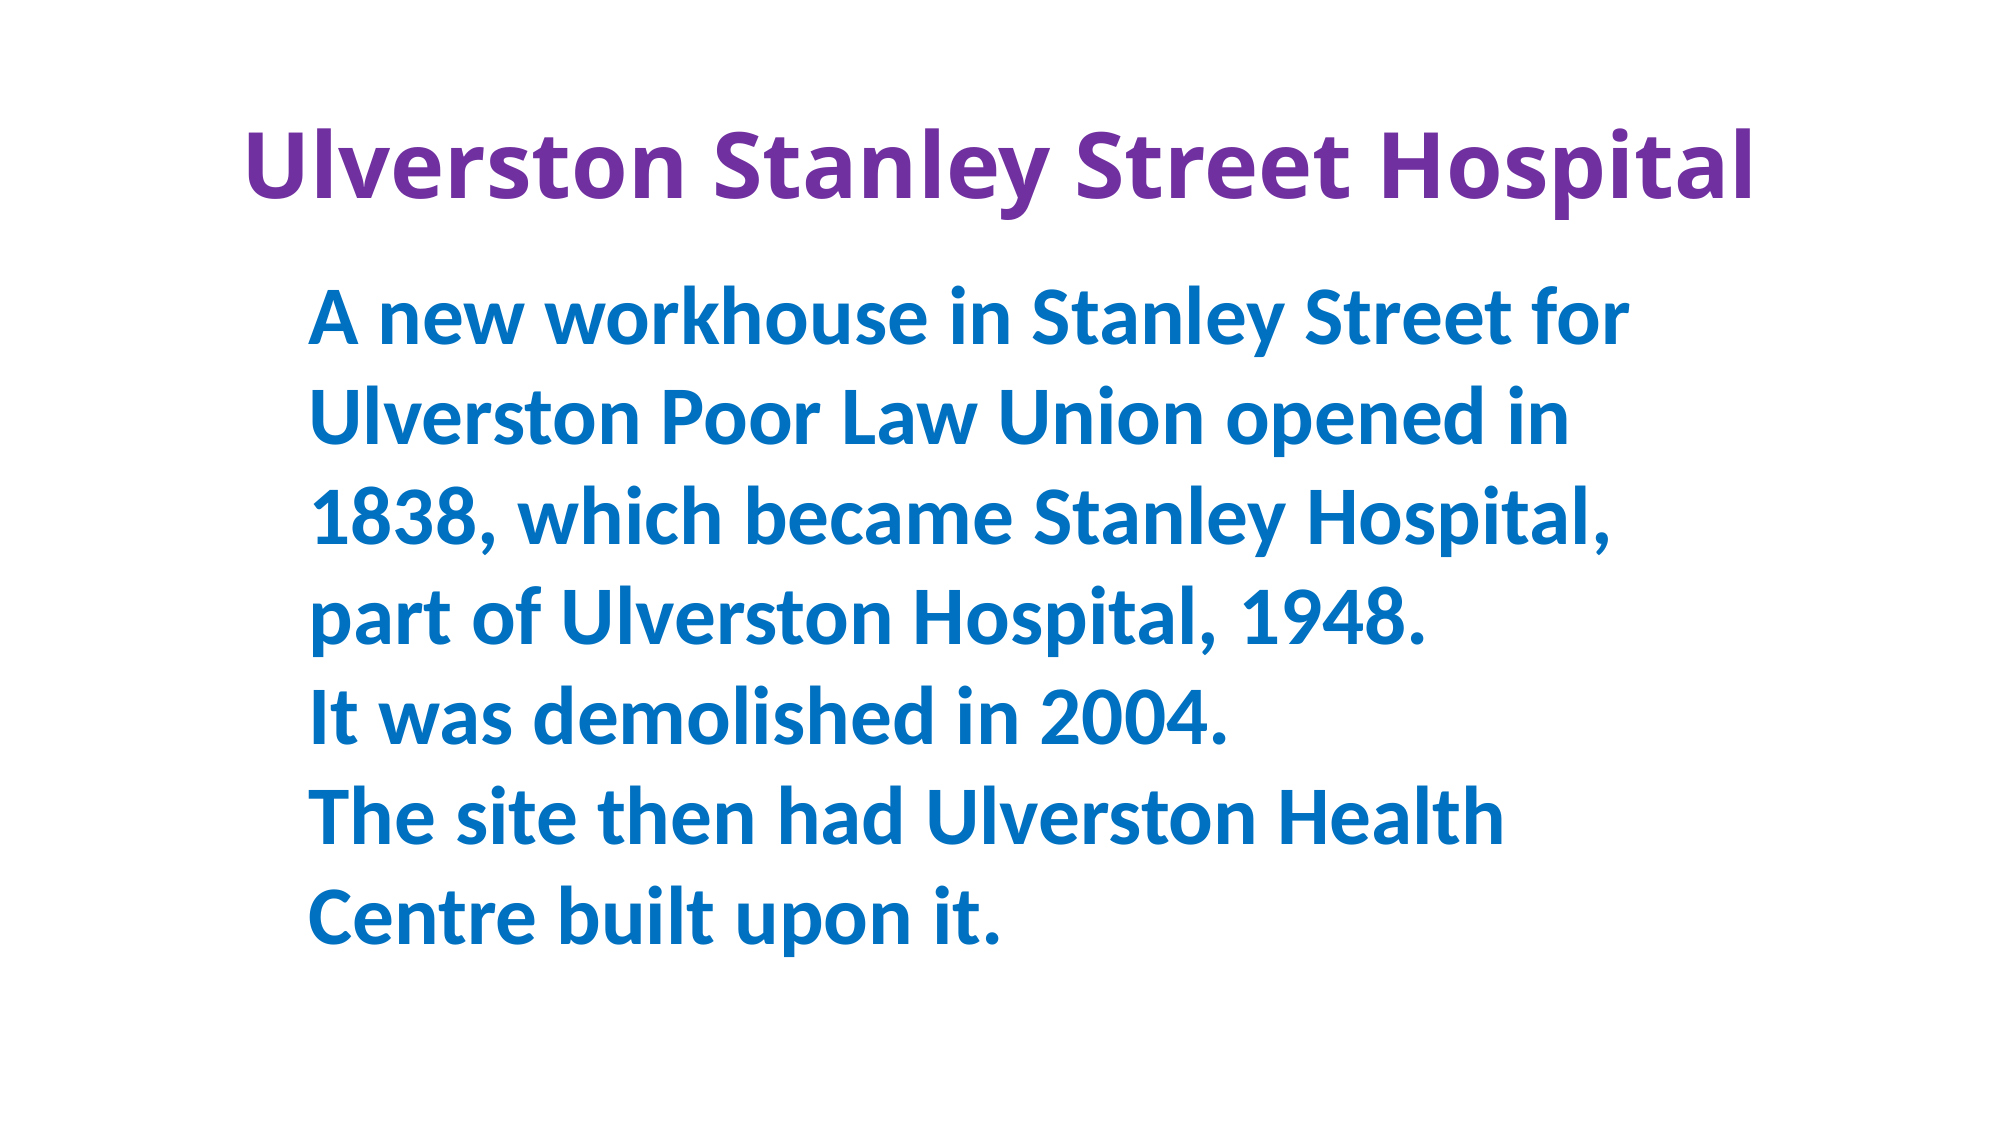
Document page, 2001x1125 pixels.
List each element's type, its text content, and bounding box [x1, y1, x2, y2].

title Ulverston Stanley Street Hospital [137, 59, 1863, 278]
text_box A new workhouse in Stanley Street for Ulverston Poor Law Union opened in 1838, which became Stanley Hospital, part of Ulverston Hospital, 1948. It was demolished in 2004. The site then had Ulverston Health Centre built upon it. [293, 253, 1707, 976]
